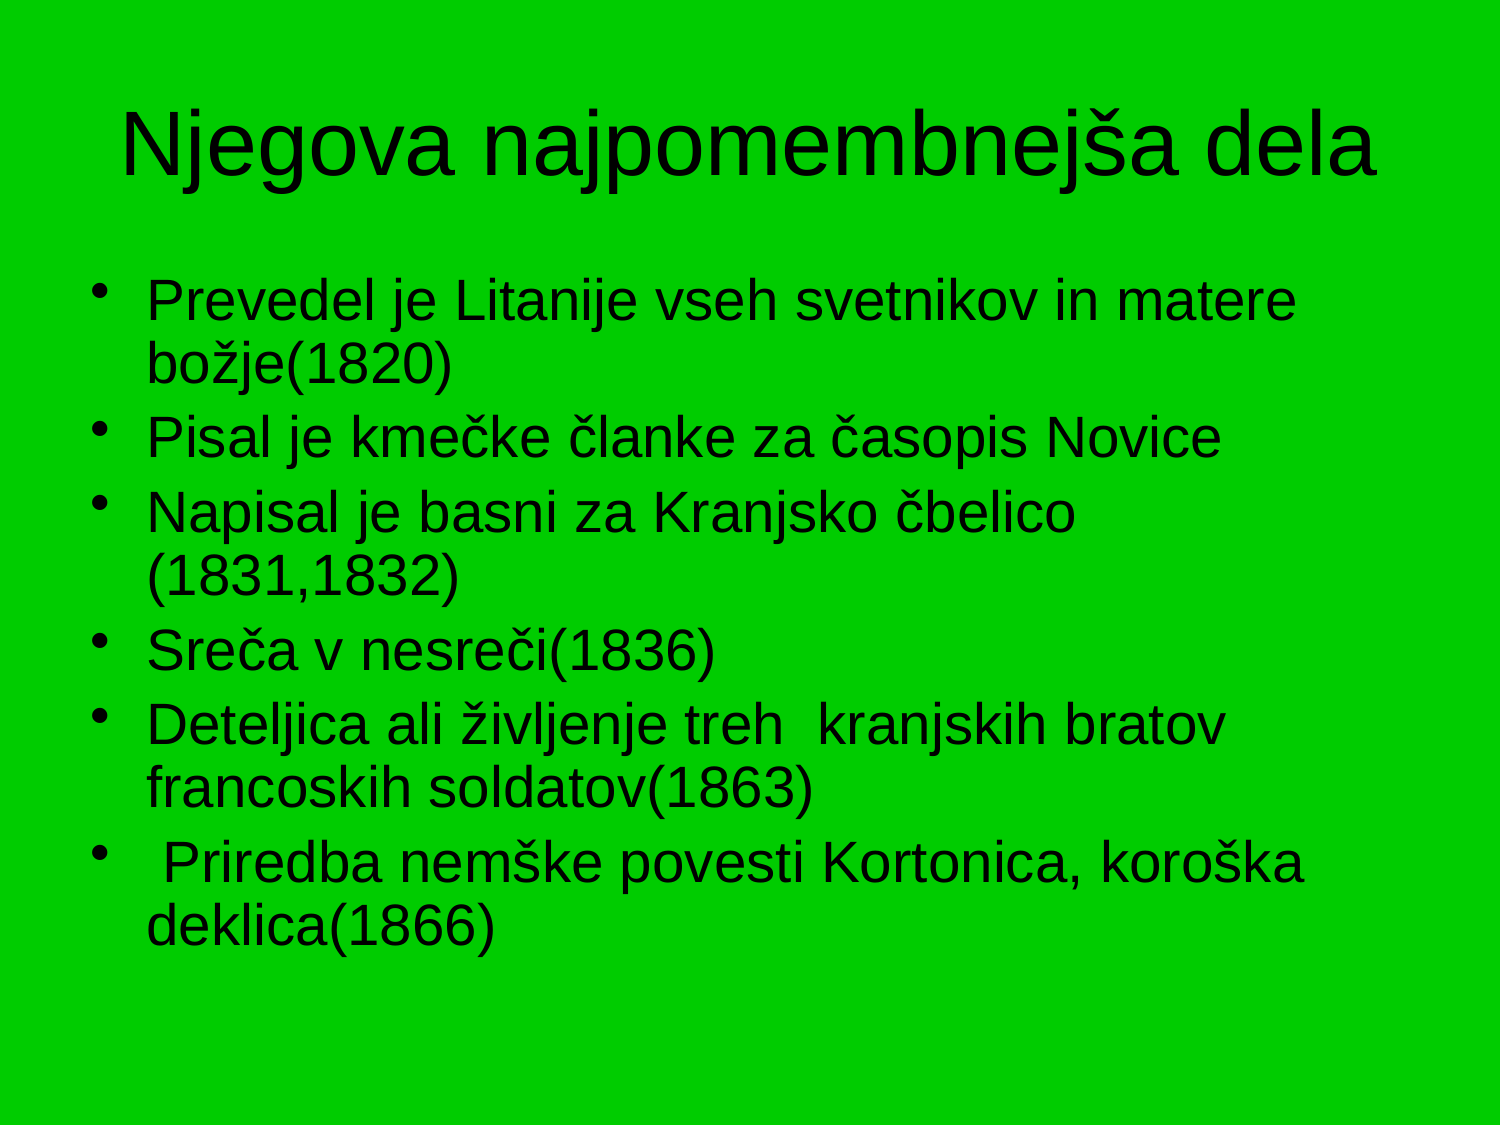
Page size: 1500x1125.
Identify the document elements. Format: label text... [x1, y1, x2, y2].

title Njegova najpomembnejša dela [75, 45, 1425, 233]
list Prevedel je Litanije vseh svetnikov in matere božje(1820) Pisal je kmečke članke za časopis Novice Napisal je basni za Kranjsko čbelico (1831,1832) Sreča v nesreči(1836) Deteljica ali življenje treh kranjskih bratov francoskih soldatov(1863) Priredba nemške povesti Kortonica, koroška deklica(1866) [75, 262, 1425, 1005]
